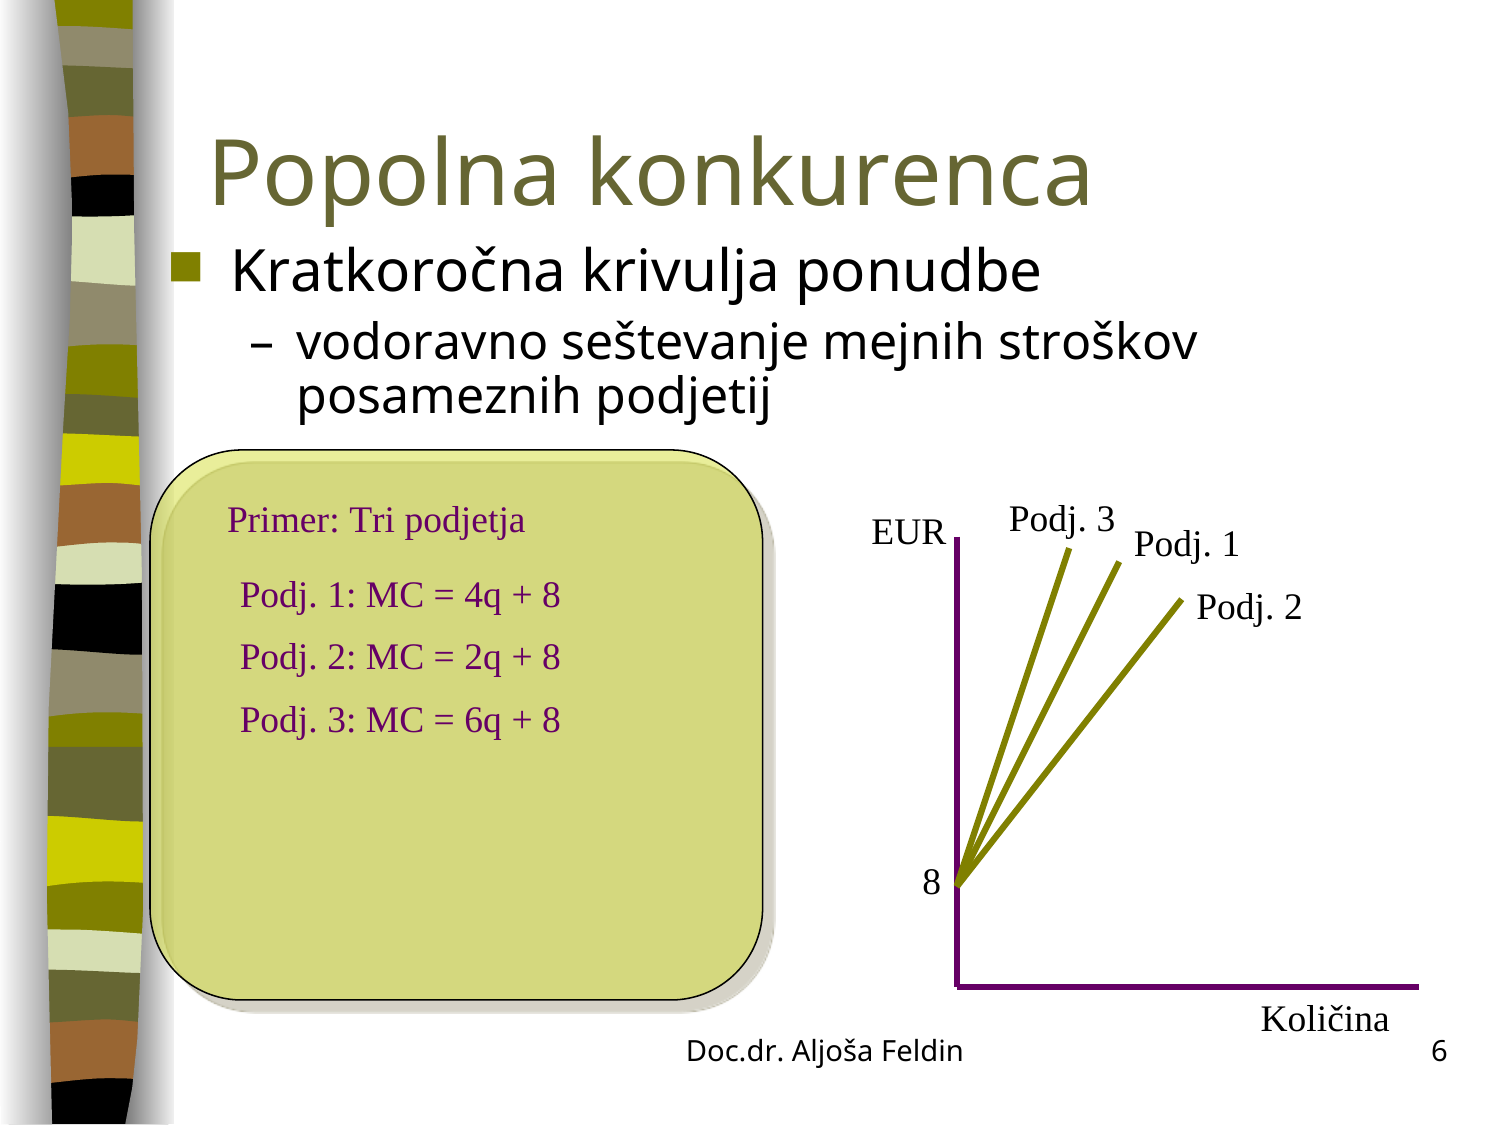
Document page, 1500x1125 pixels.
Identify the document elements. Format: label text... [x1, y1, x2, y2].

text_box Količina [1219, 986, 1432, 1048]
text_box EUR [831, 499, 987, 560]
text_box 8 [906, 849, 957, 910]
text_box Podj. 3 [994, 486, 1132, 548]
list Kratkoročna krivulja ponudbe vodoravno seštevanje mejnih stroškov posameznih podjetij [159, 233, 1471, 421]
text_box [150, 449, 763, 1000]
text_box <number> [1149, 1025, 1463, 1101]
title Popolna konkurenca [192, 74, 1468, 263]
text_box Podj. 1: MC = 4q + 8 [225, 562, 601, 623]
text_box Podj. 2: MC = 2q + 8 [225, 624, 601, 686]
text_box Podj. 2 [1181, 574, 1320, 635]
text_box Doc.dr. Aljoša Feldin [587, 1025, 1063, 1101]
text_box Podj. 1 [1119, 511, 1257, 573]
text_box Primer: Tri podjetja [212, 487, 638, 548]
text_box Podj. 3: MC = 6q + 8 [225, 687, 601, 748]
